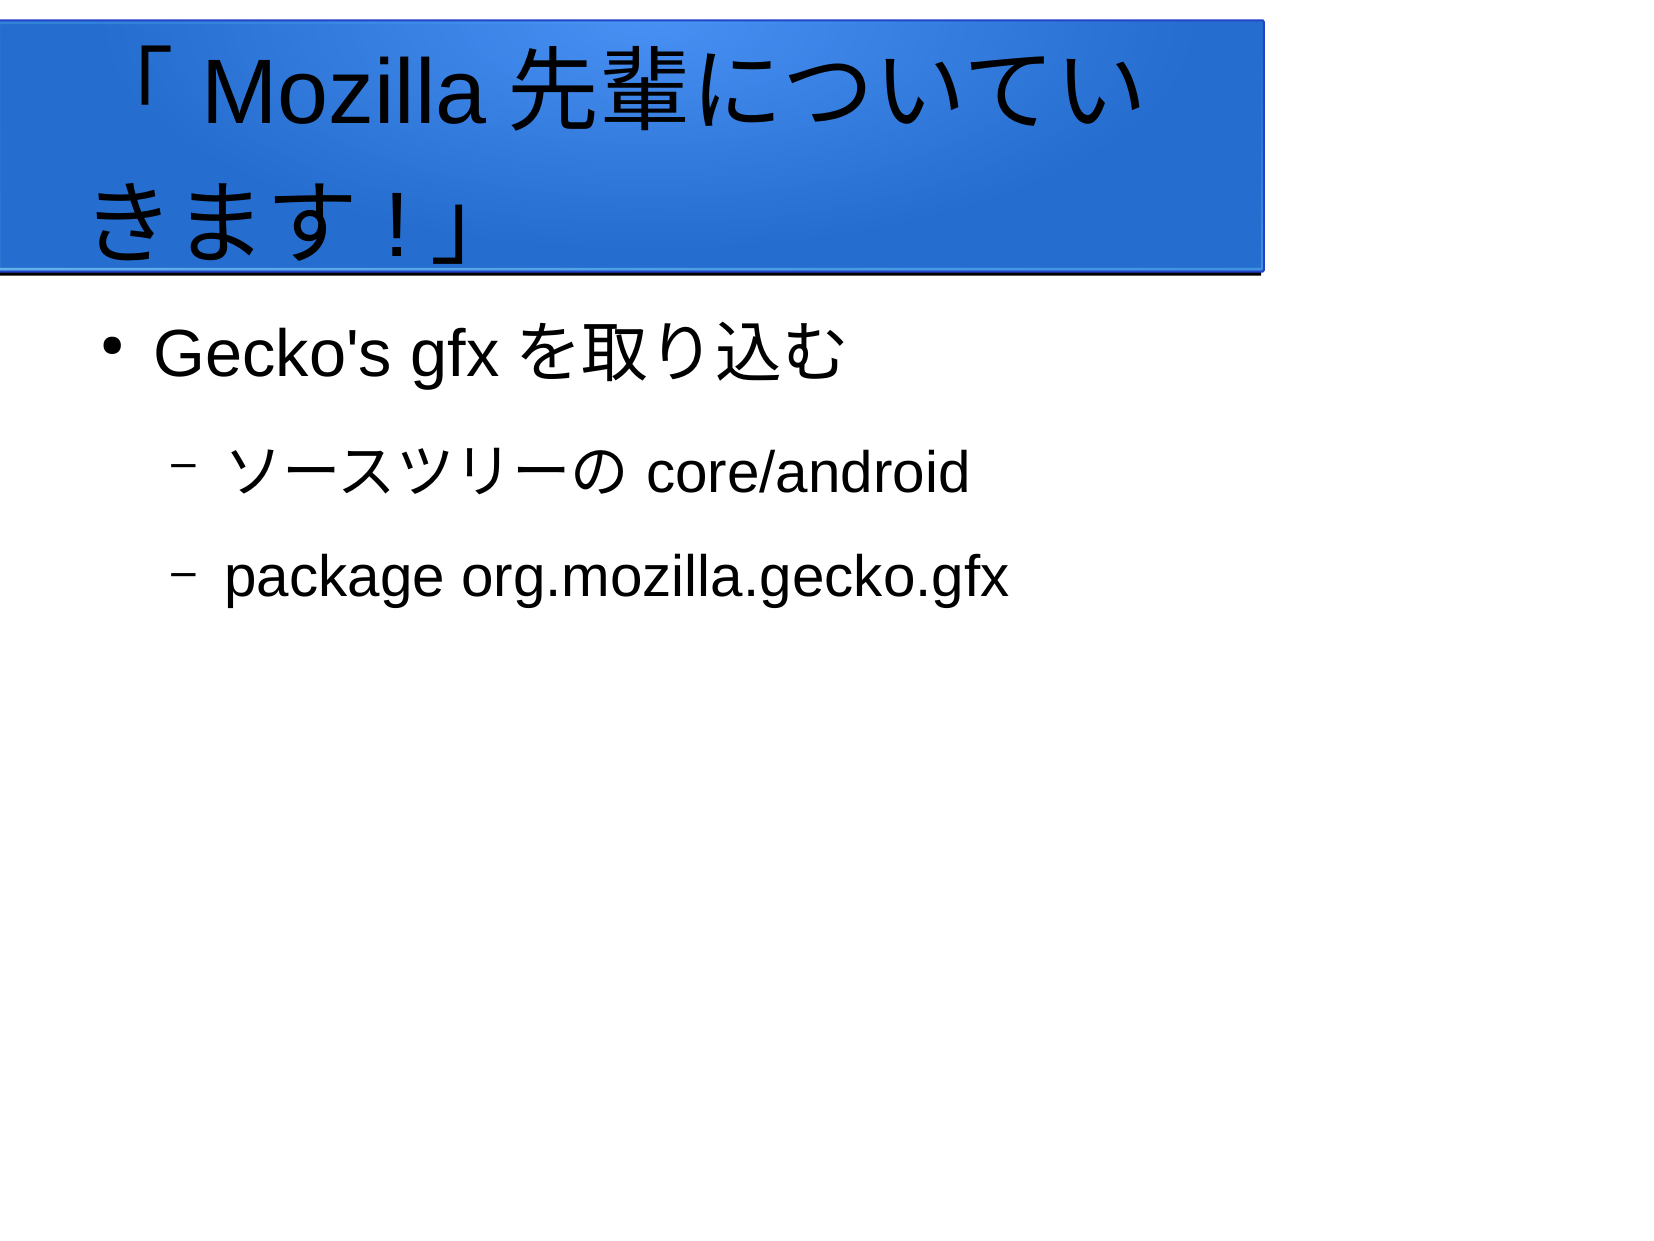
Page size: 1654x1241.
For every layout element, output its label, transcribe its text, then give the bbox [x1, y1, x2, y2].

title 「Mozilla先輩についていきます!」 [82, 47, 1235, 253]
list Gecko's gfxを取り込む ソースツリーのcore/android package org.mozilla.gecko.gfx [82, 299, 1571, 1019]
